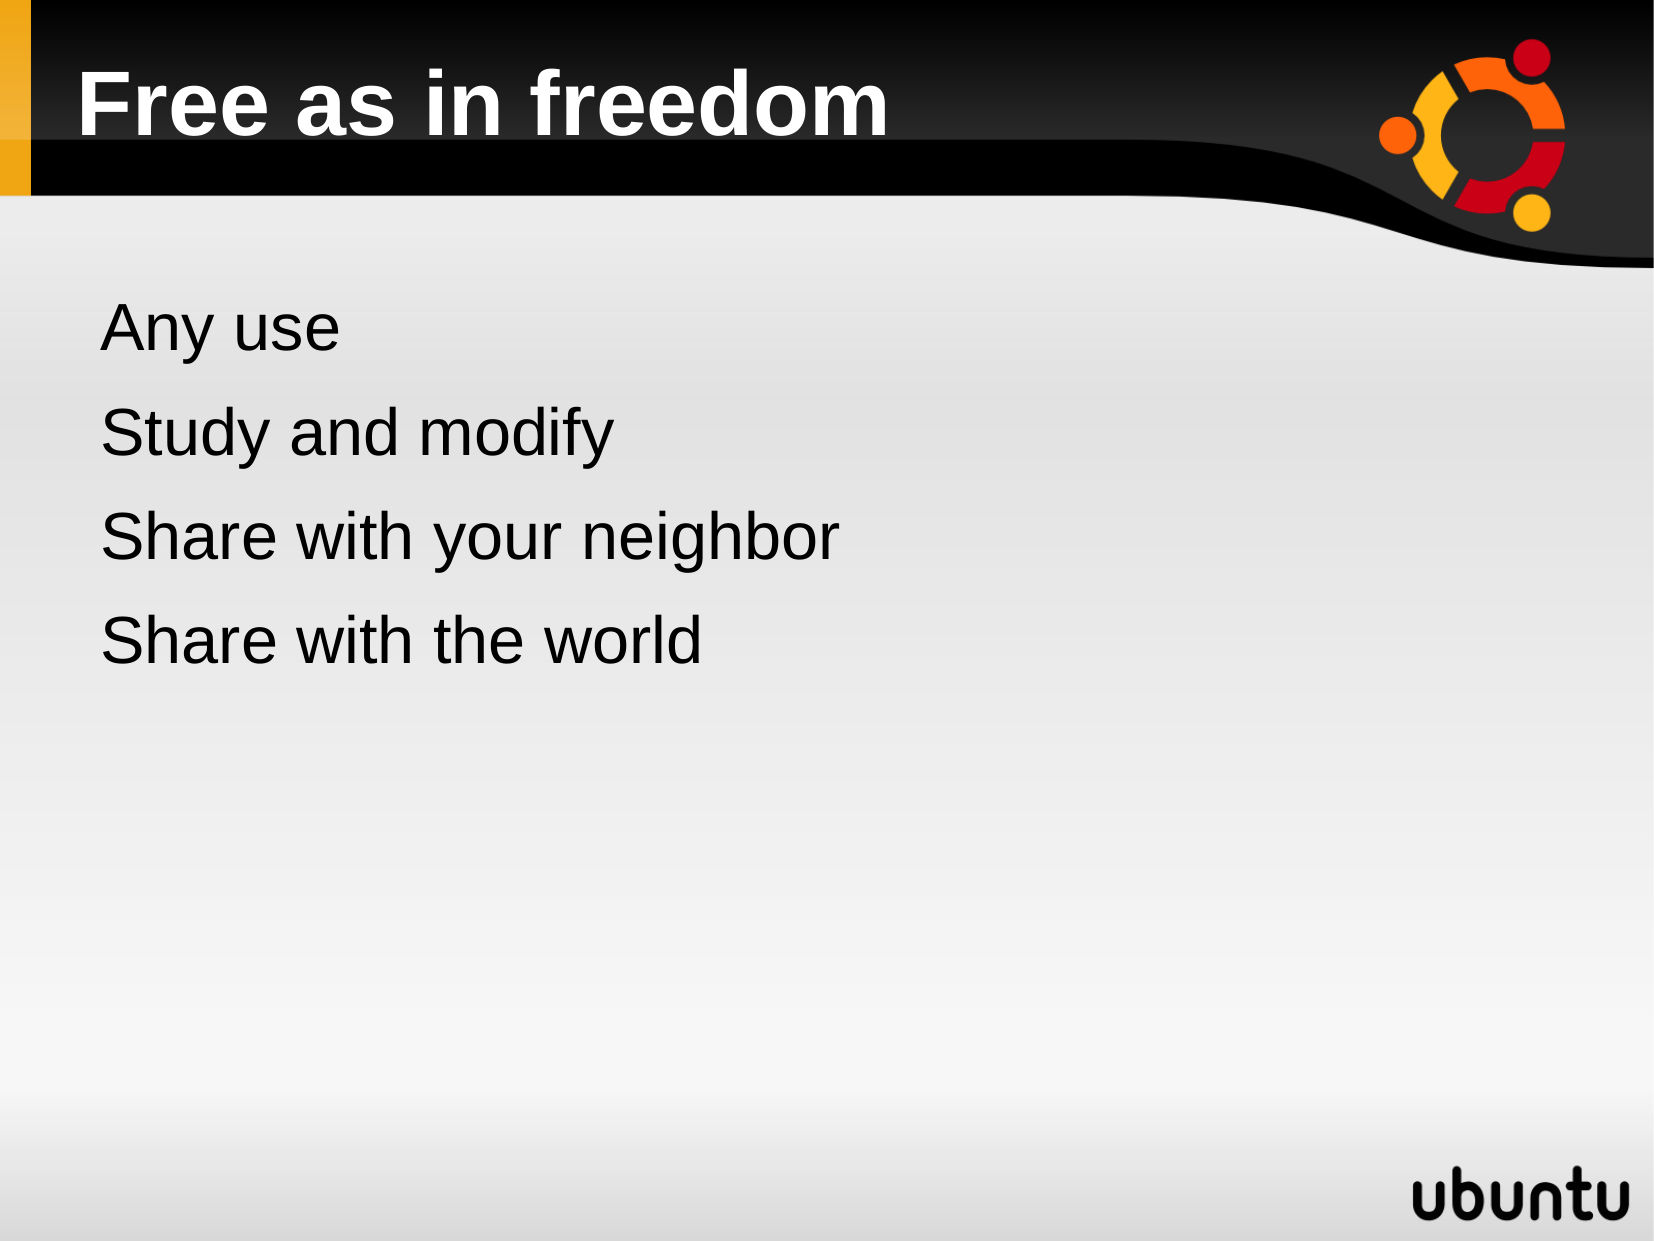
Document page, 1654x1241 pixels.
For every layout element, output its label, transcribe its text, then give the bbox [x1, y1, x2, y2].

picture [0, 0, 1654, 1241]
title Free as in freedom [76, 0, 1565, 208]
list Any use Study and modify Share with your neighbor Share with the world [82, 290, 1571, 1109]
